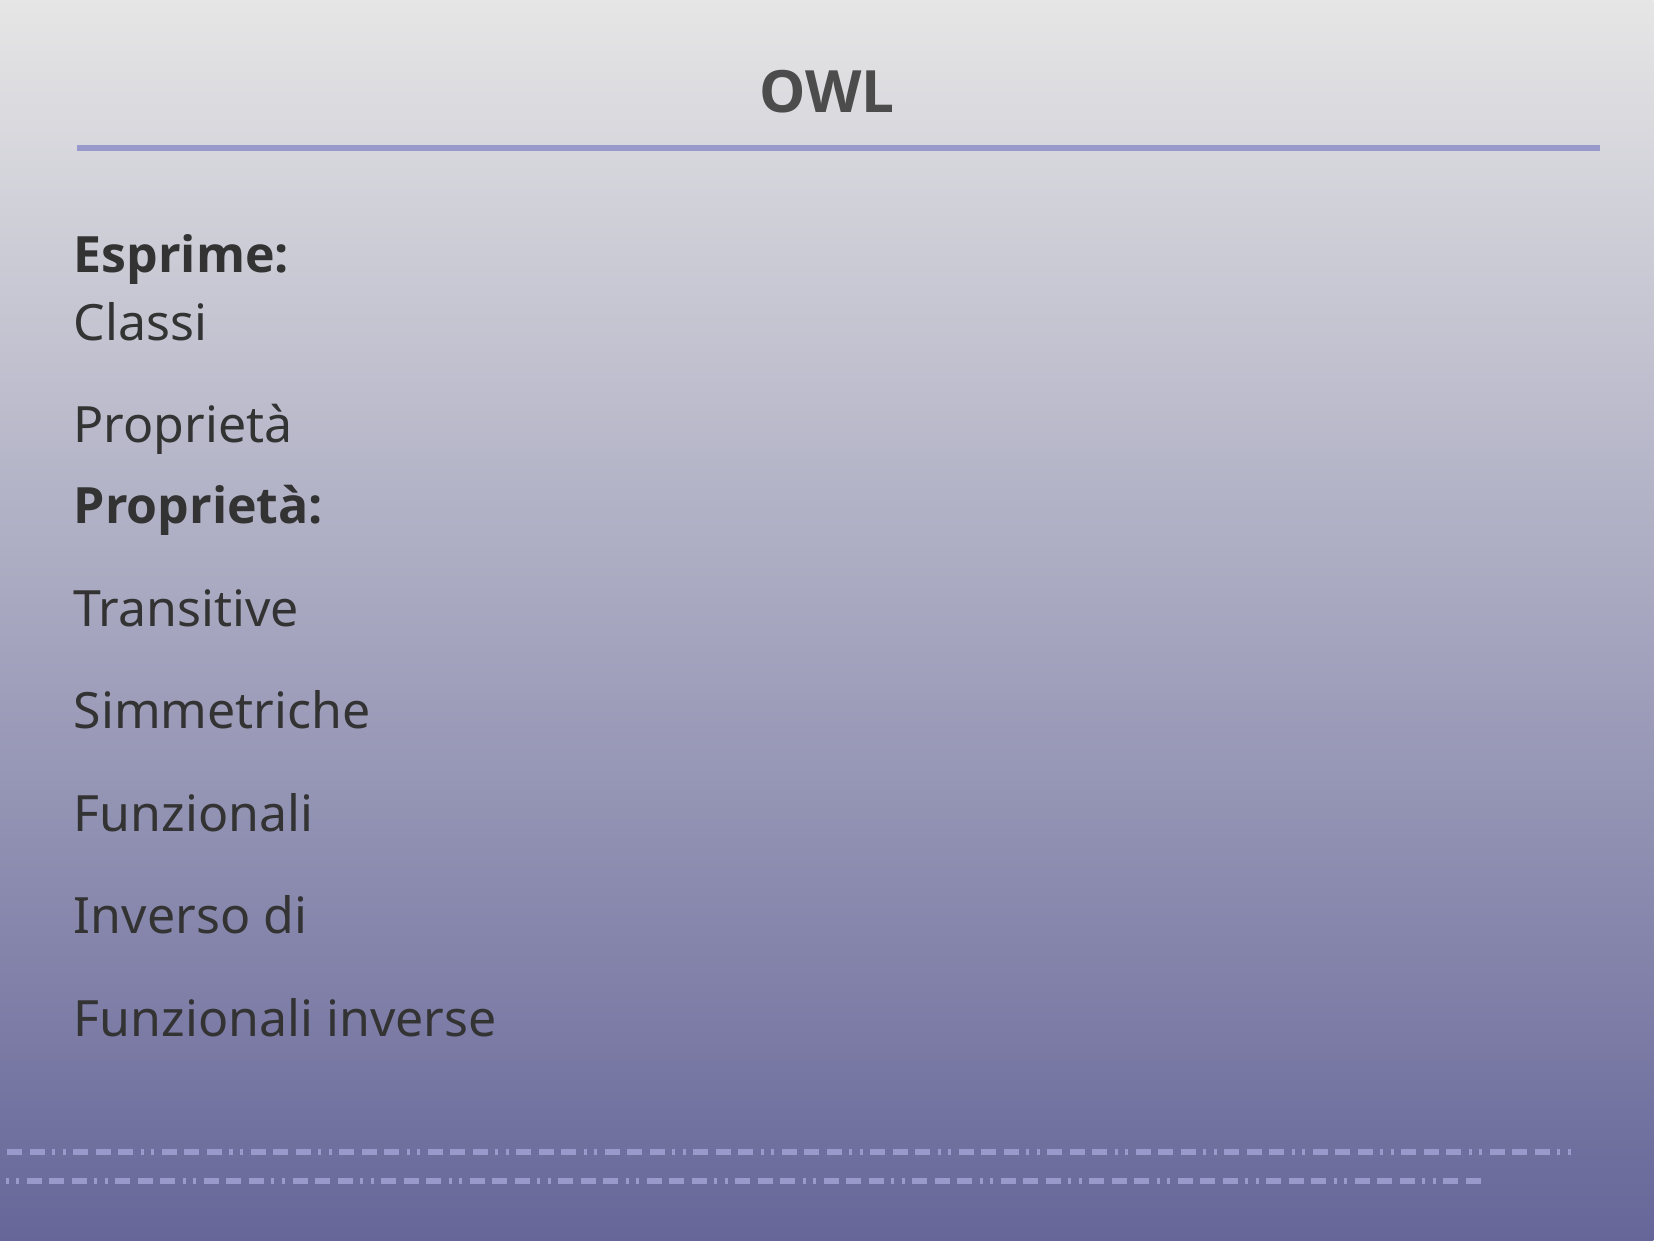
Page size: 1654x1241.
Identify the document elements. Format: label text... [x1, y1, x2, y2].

text_box Esprime: Classi Proprietà [59, 177, 680, 396]
text_box Proprietà: Transitive Simmetriche Funzionali Inverso di Funzionali inverse [59, 463, 1595, 973]
text_box OWL [236, 48, 1418, 132]
